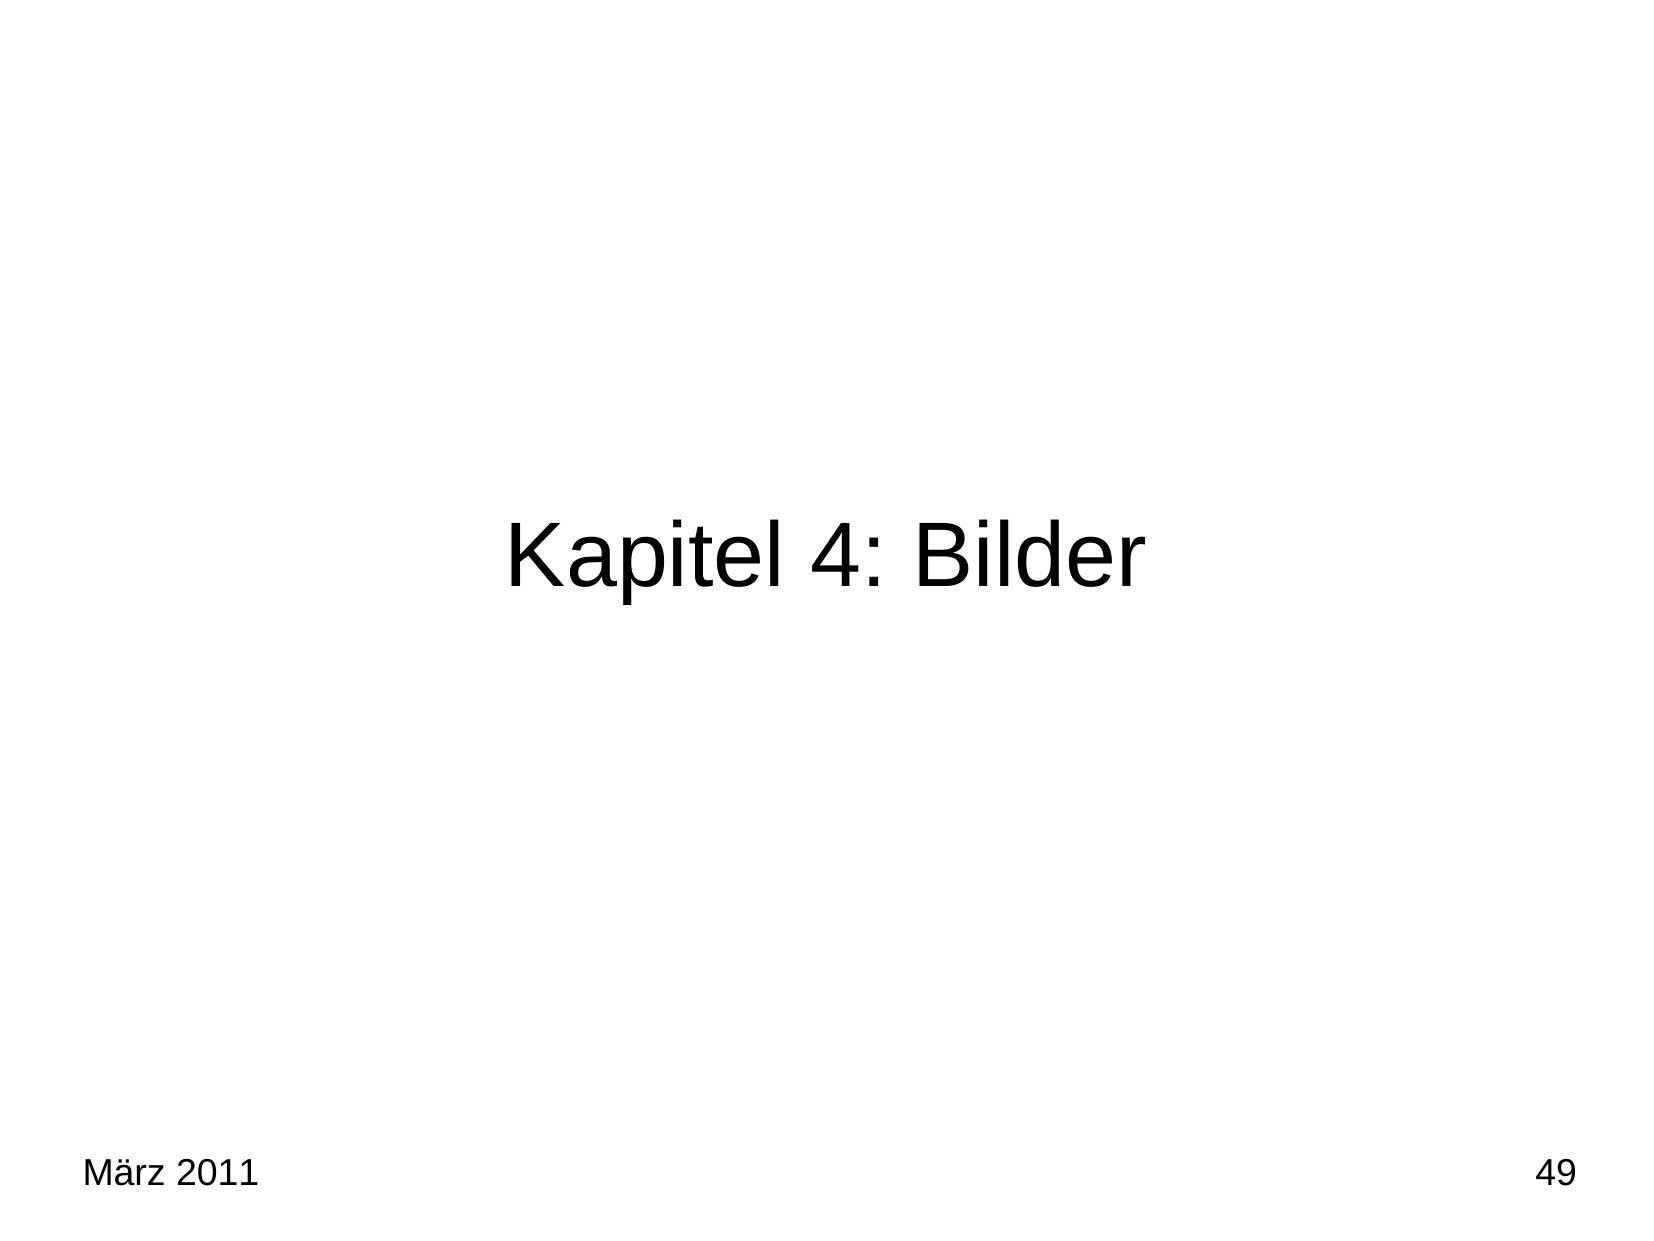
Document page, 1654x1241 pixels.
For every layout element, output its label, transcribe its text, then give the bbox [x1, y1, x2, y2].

title Kapitel 4: Bilder [82, 49, 1571, 1064]
